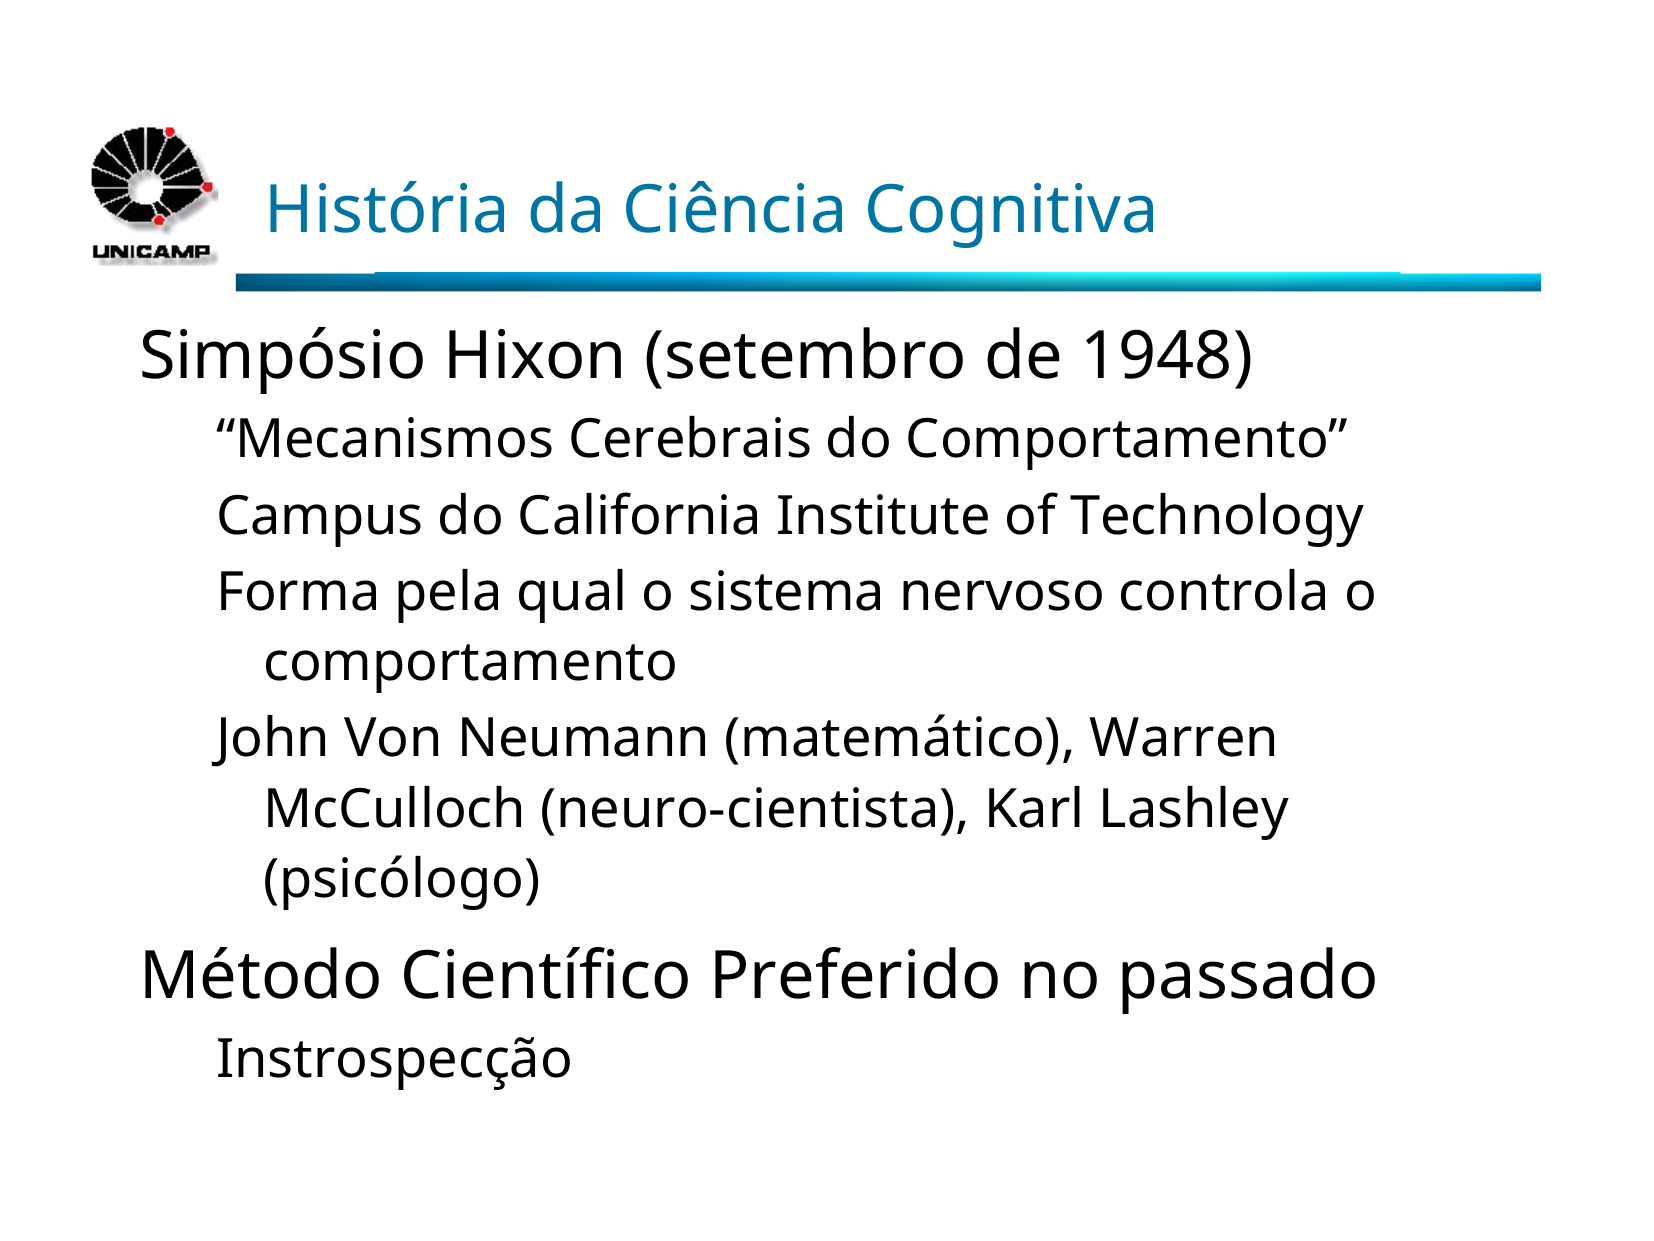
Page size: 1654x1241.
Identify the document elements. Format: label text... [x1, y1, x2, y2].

title História da Ciência Cognitiva [264, 42, 1534, 250]
picture [125, 272, 1654, 295]
list Simpósio Hixon (setembro de 1948) “Mecanismos Cerebrais do Comportamento” Campus do California Institute of Technology Forma pela qual o sistema nervoso controla o comportamento John Von Neumann (matemático), Warren McCulloch (neuro-cientista), Karl Lashley (psicólogo) Método Científico Preferido no passado Instrospecção [121, 309, 1534, 1182]
